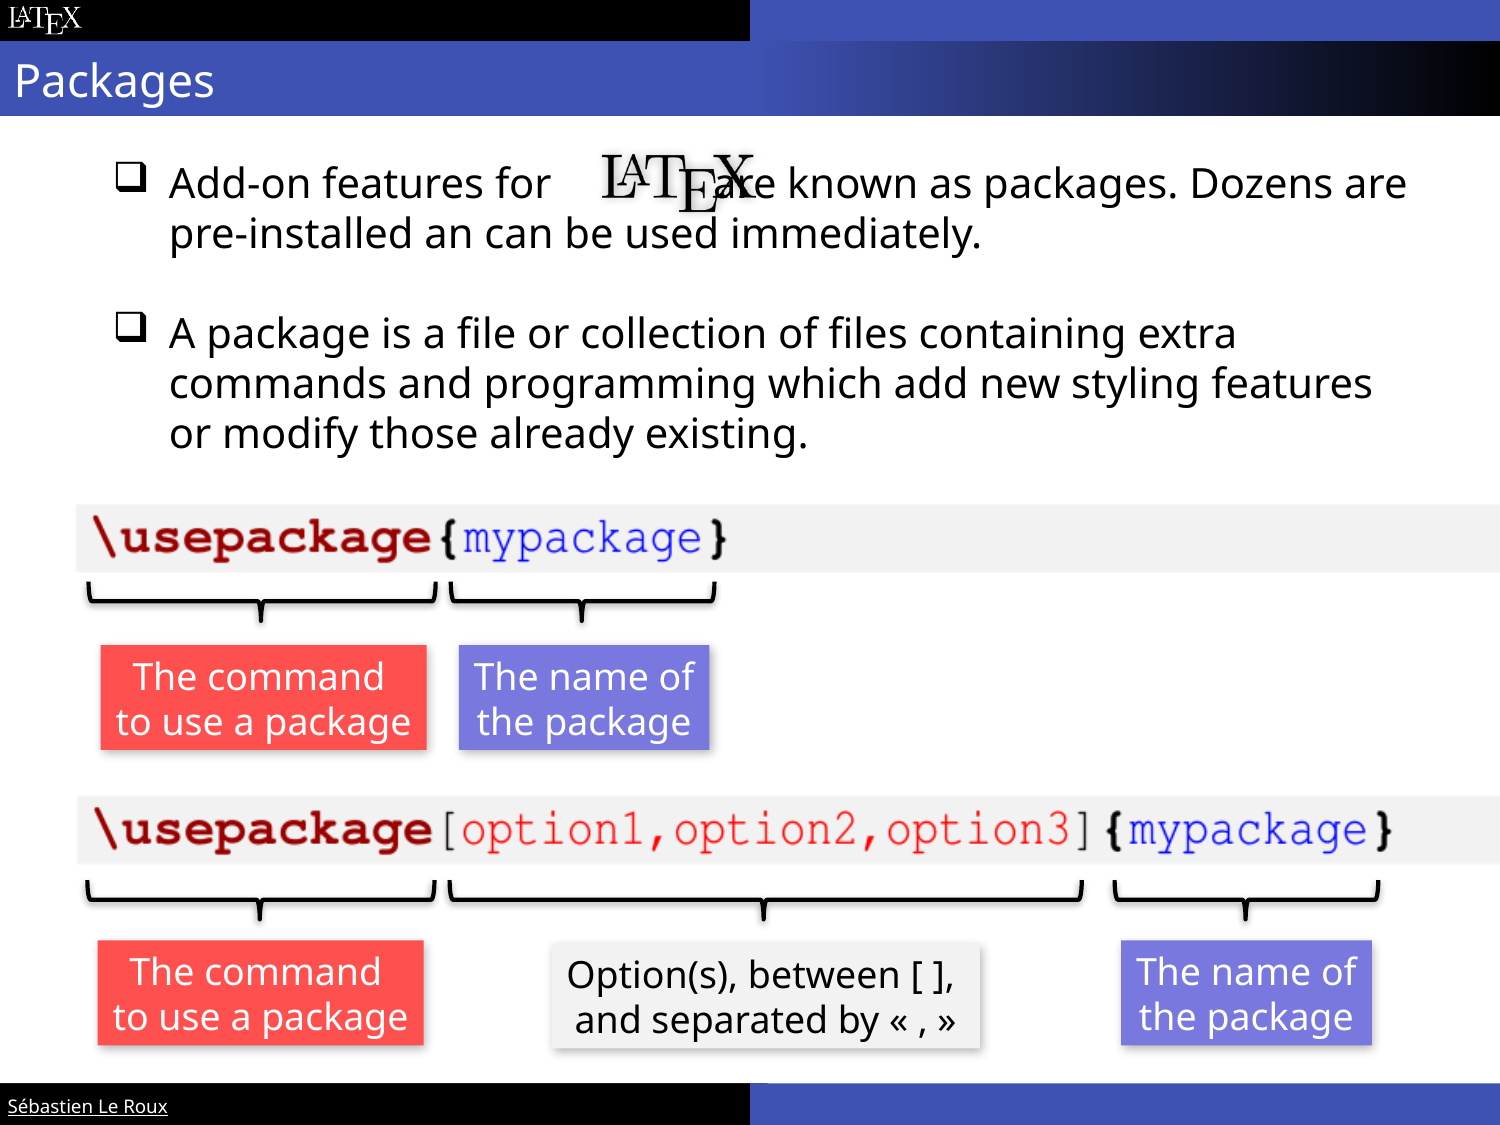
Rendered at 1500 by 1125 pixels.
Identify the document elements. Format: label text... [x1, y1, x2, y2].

text_box The name of the package [458, 645, 710, 750]
title Packages [0, 41, 1500, 116]
text_box The command to use a package [100, 645, 427, 750]
picture [596, 148, 761, 218]
text_box Add-on features for are known as packages. Dozens are pre-installed an can be used immediately. A package is a file or collection of files containing extra commands and programming which add new styling features or modify those already existing. [97, 149, 1424, 465]
picture [64, 492, 1500, 587]
text_box The command to use a package [97, 940, 424, 1046]
text_box The name of the package [1121, 940, 1372, 1046]
picture [5, 3, 84, 37]
text_box Option(s), between [ ], and separated by « , » [551, 943, 980, 1049]
picture [67, 787, 1500, 882]
